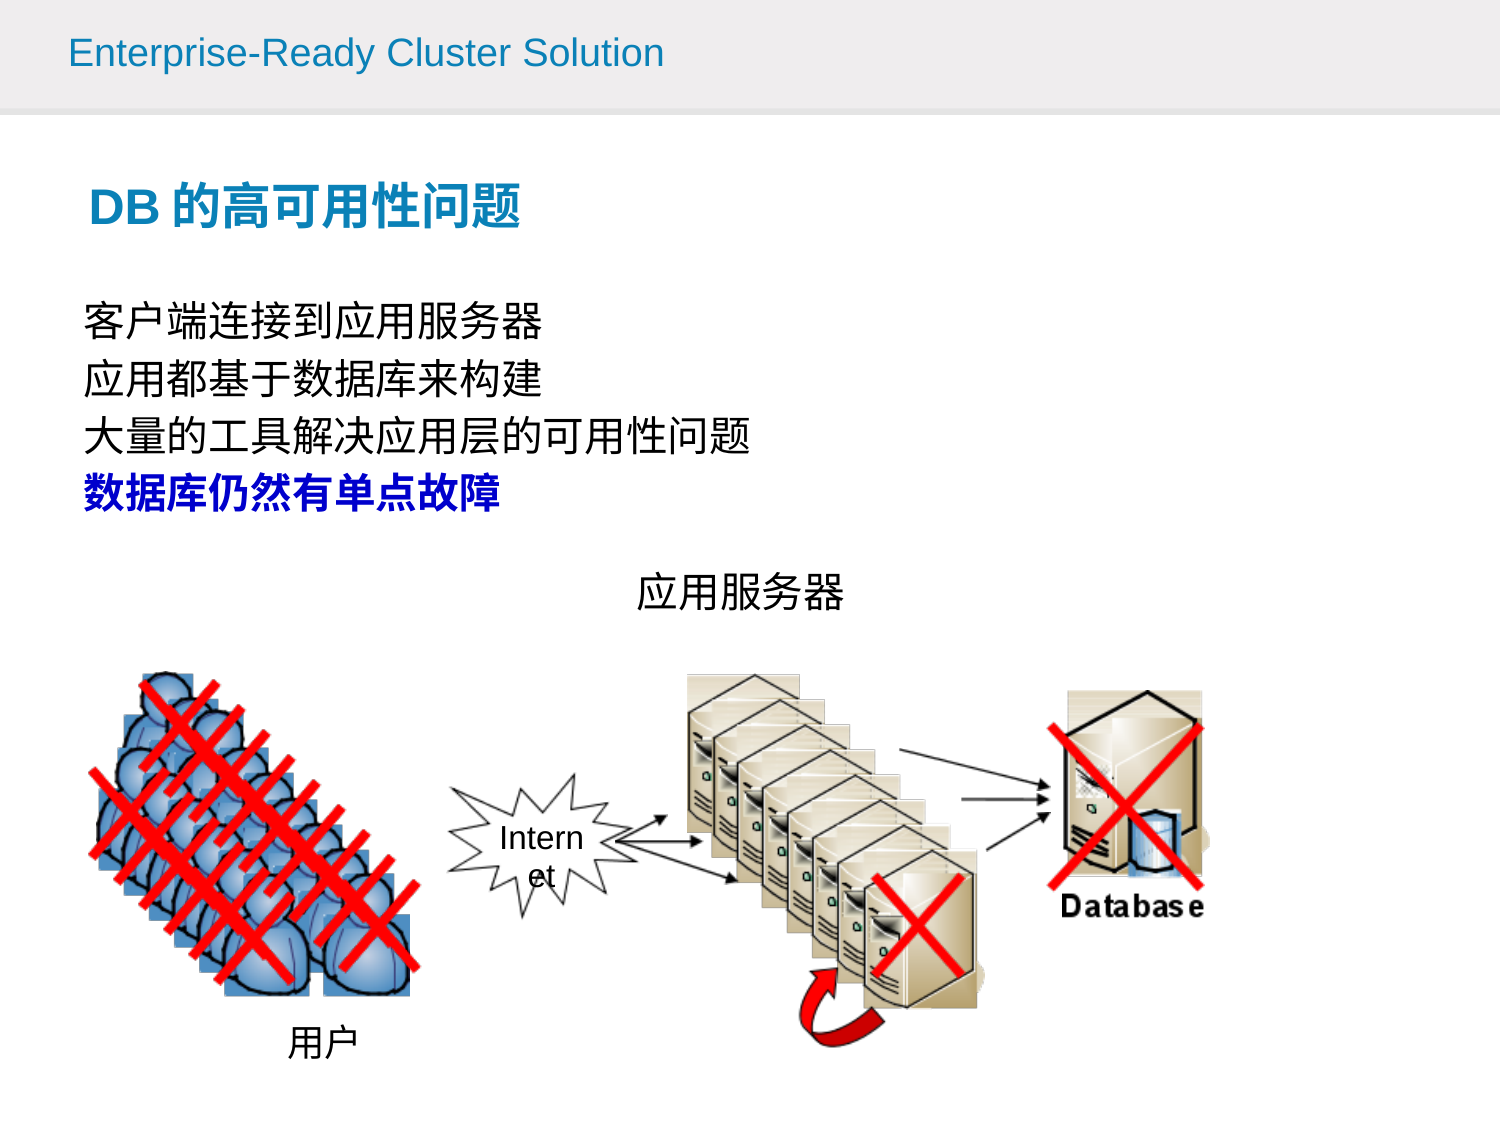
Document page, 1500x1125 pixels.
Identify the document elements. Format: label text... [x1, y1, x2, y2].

subtitle 客户端连接到应用服务器 应用都基于数据库来构建 大量的工具解决应用层的可用性问题 数据库仍然有单点故障 [64, 290, 1440, 627]
picture [87, 671, 1210, 1054]
text_box 应用服务器 [630, 570, 852, 618]
picture [0, 0, 1500, 115]
text_box 用户 [93, 1022, 557, 1066]
title DB的高可用性问题 [88, 169, 1211, 268]
